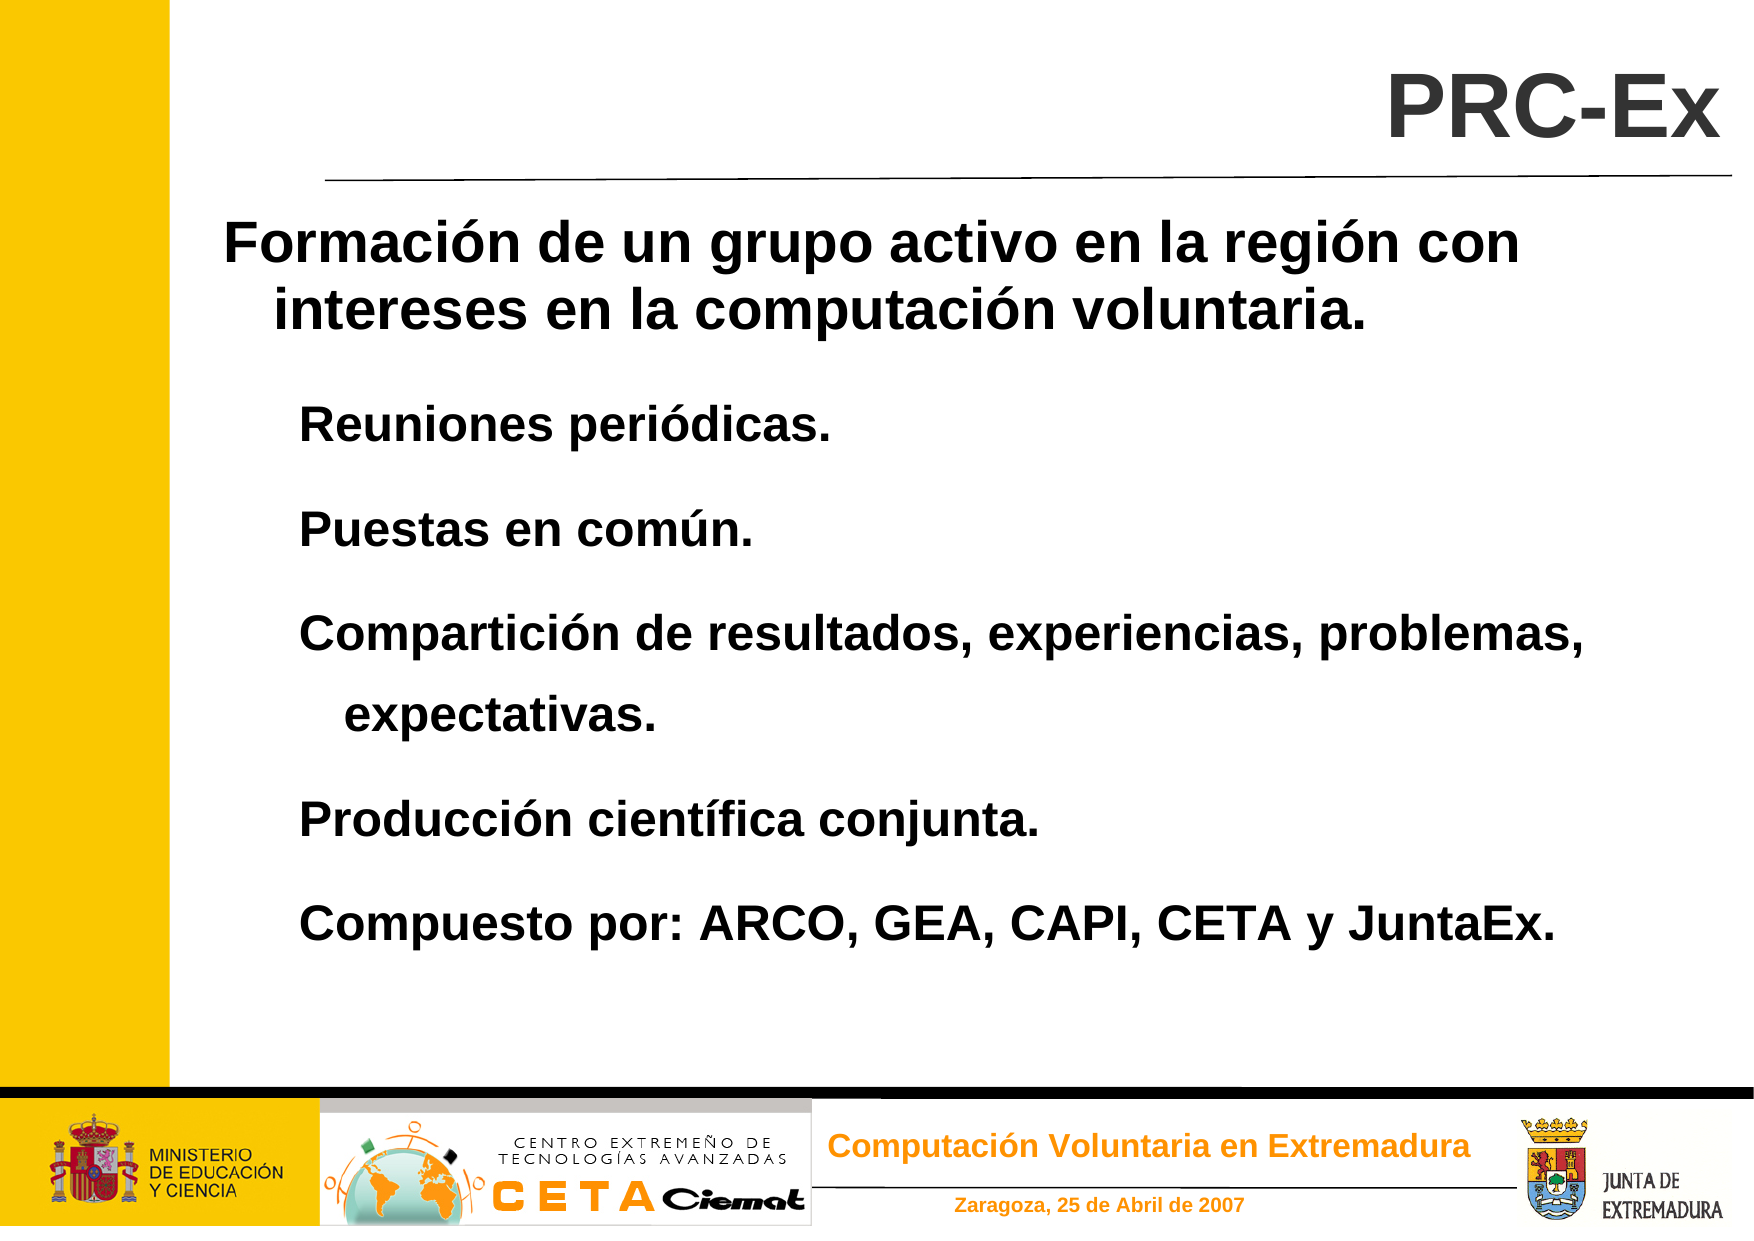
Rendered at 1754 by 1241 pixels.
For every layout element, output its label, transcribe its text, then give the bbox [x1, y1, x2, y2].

title PRC-Ex [146, 0, 1722, 219]
list Formación de un grupo activo en la región con intereses en la computación voluntaria. Reuniones periódicas. Puestas en común. Compartición de resultados, experiencias, problemas, expectativas. Producción científica conjunta. Compuesto por: ARCO, GEA, CAPI, CETA y JuntaEx. [206, 206, 1654, 1023]
picture [1517, 1109, 1732, 1227]
picture [0, 1098, 812, 1226]
